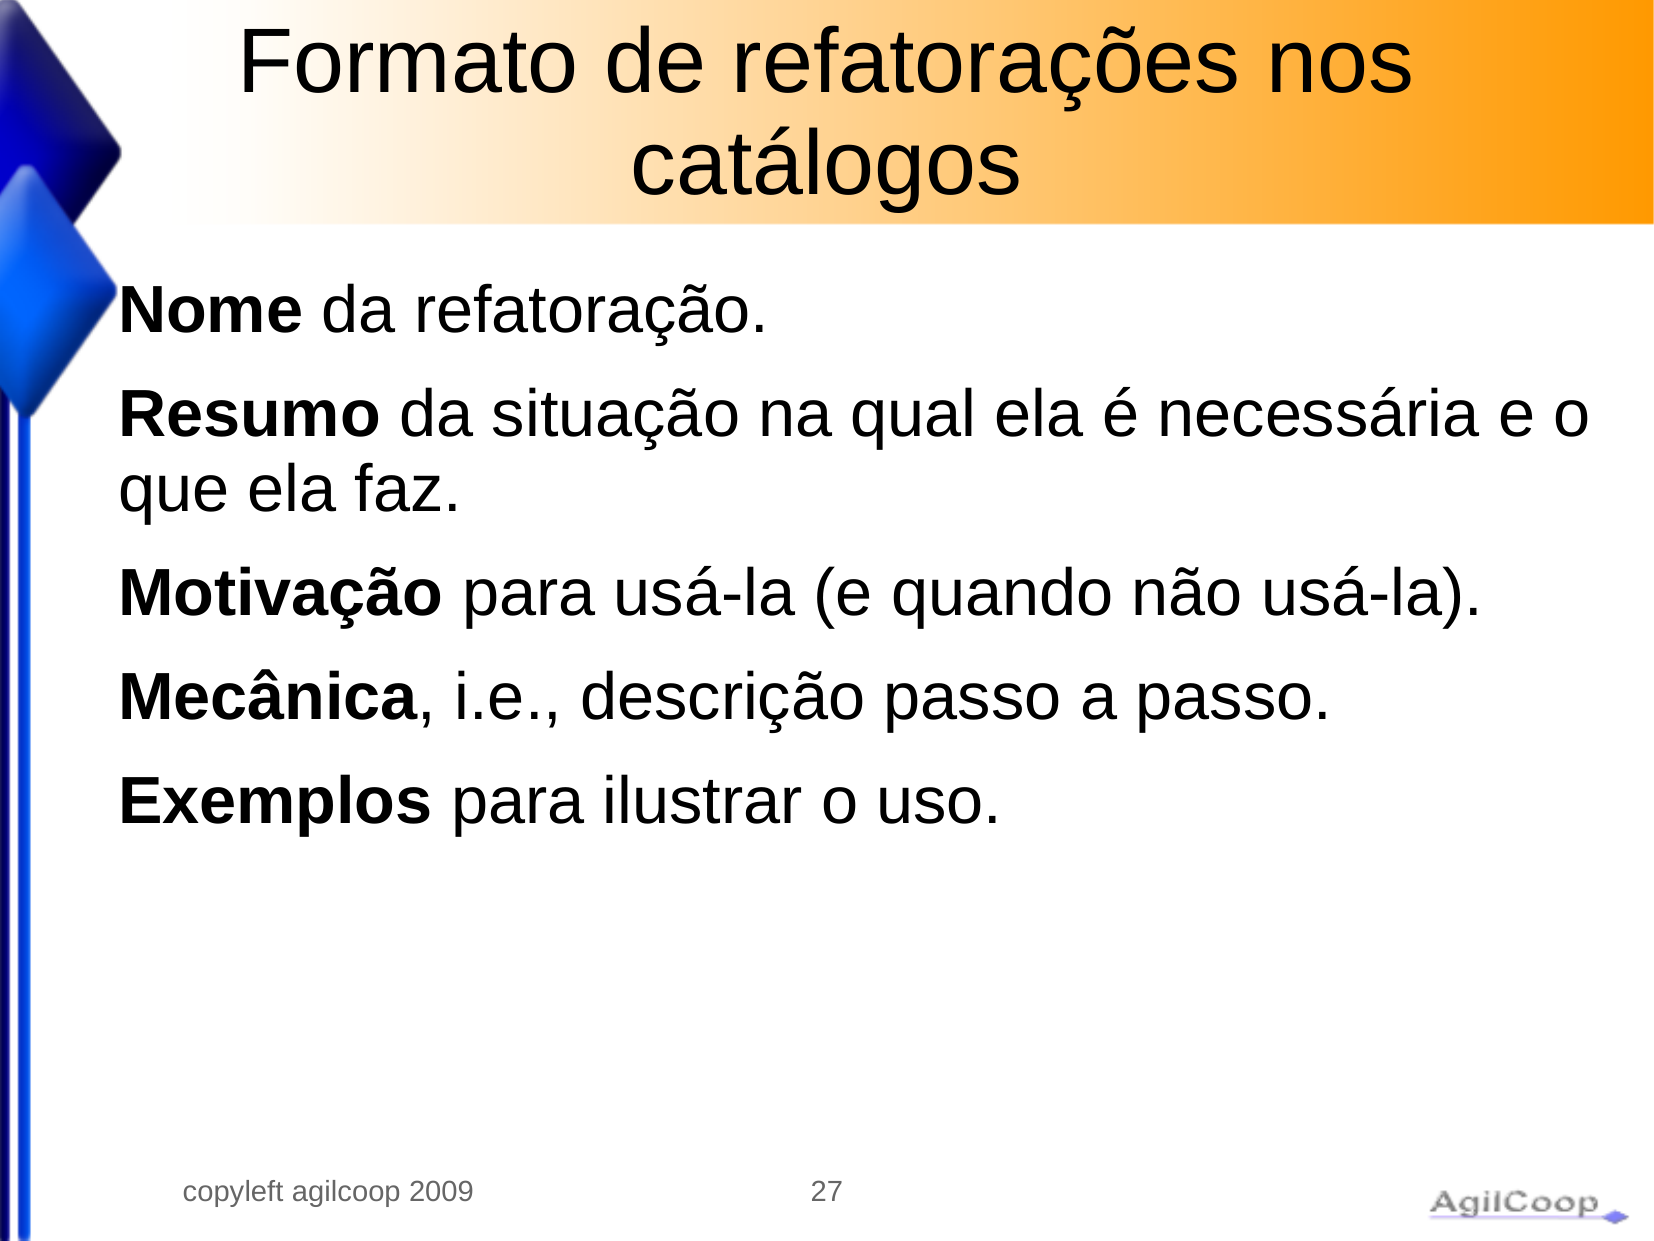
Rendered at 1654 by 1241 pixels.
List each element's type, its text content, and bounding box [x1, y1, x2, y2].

list Nome da refatoração. Resumo da situação na qual ela é necessária e o que ela faz. Motivação para usá-la (e quando não usá-la). Mecânica, i.e., descrição passo a passo. Exemplos para ilustrar o uso. [118, 271, 1607, 1123]
title Formato de refatorações nos catálogos [82, 9, 1571, 215]
picture [0, 0, 1654, 1241]
